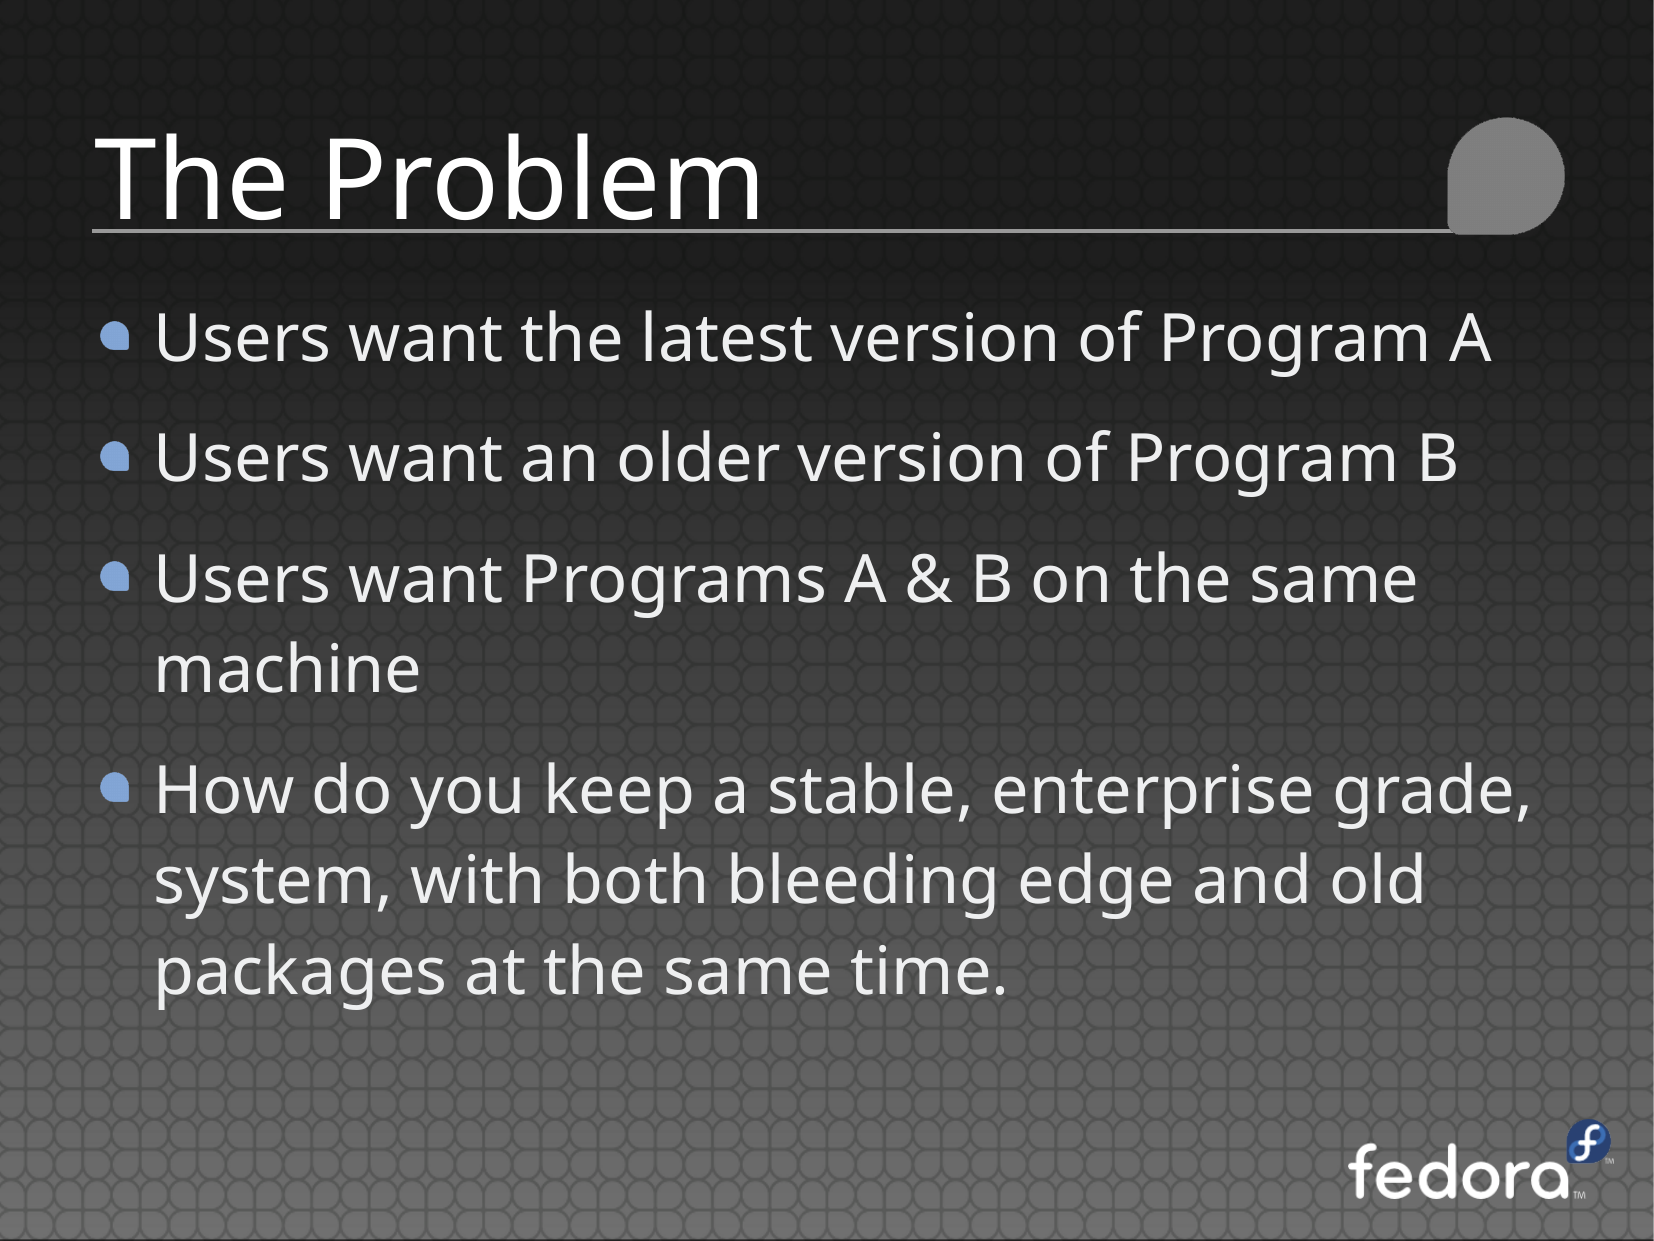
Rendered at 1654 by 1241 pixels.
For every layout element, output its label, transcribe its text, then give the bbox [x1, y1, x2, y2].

picture [0, 0, 1654, 1241]
list Users want the latest version of Program A Users want an older version of Program B Users want Programs A & B on the same machine How do you keep a stable, enterprise grade, system, with both bleeding edge and old packages at the same time. [82, 290, 1571, 1094]
title The Problem [94, 100, 1426, 251]
